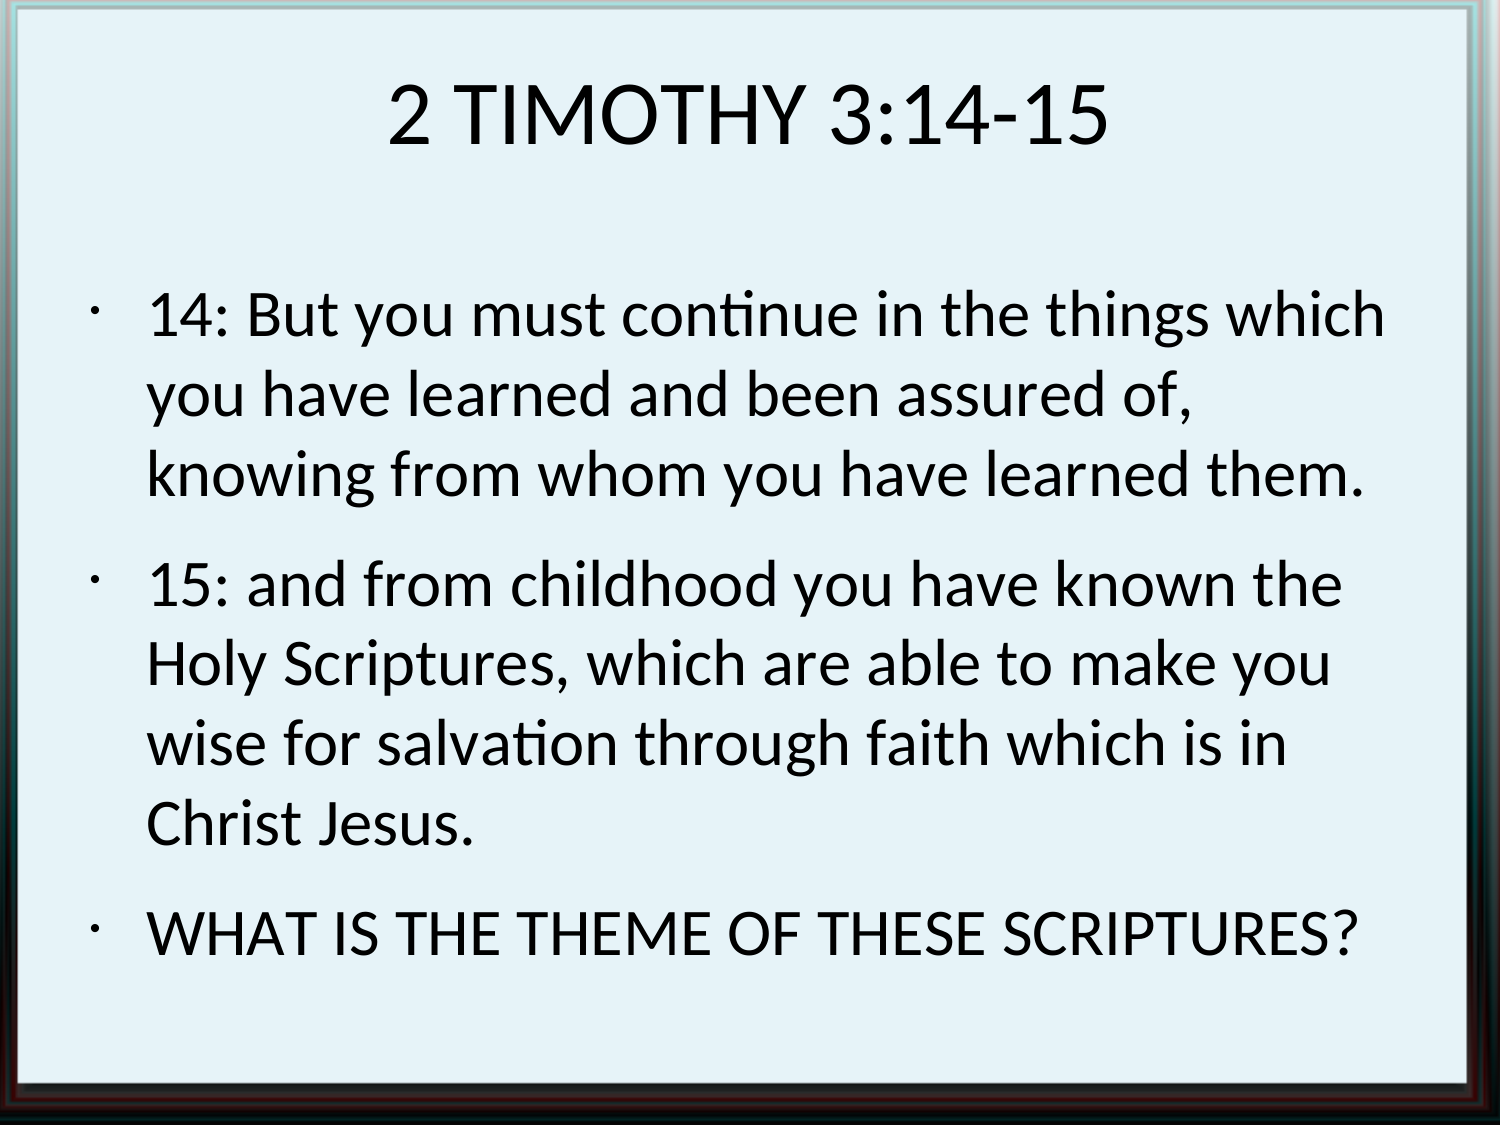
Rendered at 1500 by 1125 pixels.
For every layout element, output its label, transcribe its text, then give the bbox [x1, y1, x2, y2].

title 2 TIMOTHY 3:14-15 [75, 45, 1425, 233]
picture [0, 0, 1500, 1125]
list 14: But you must continue in the things which you have learned and been assured of, knowing from whom you have learned them. 15: and from childhood you have known the Holy Scriptures, which are able to make you wise for salvation through faith which is in Christ Jesus. WHAT IS THE THEME OF THESE SCRIPTURES? [75, 262, 1425, 1005]
